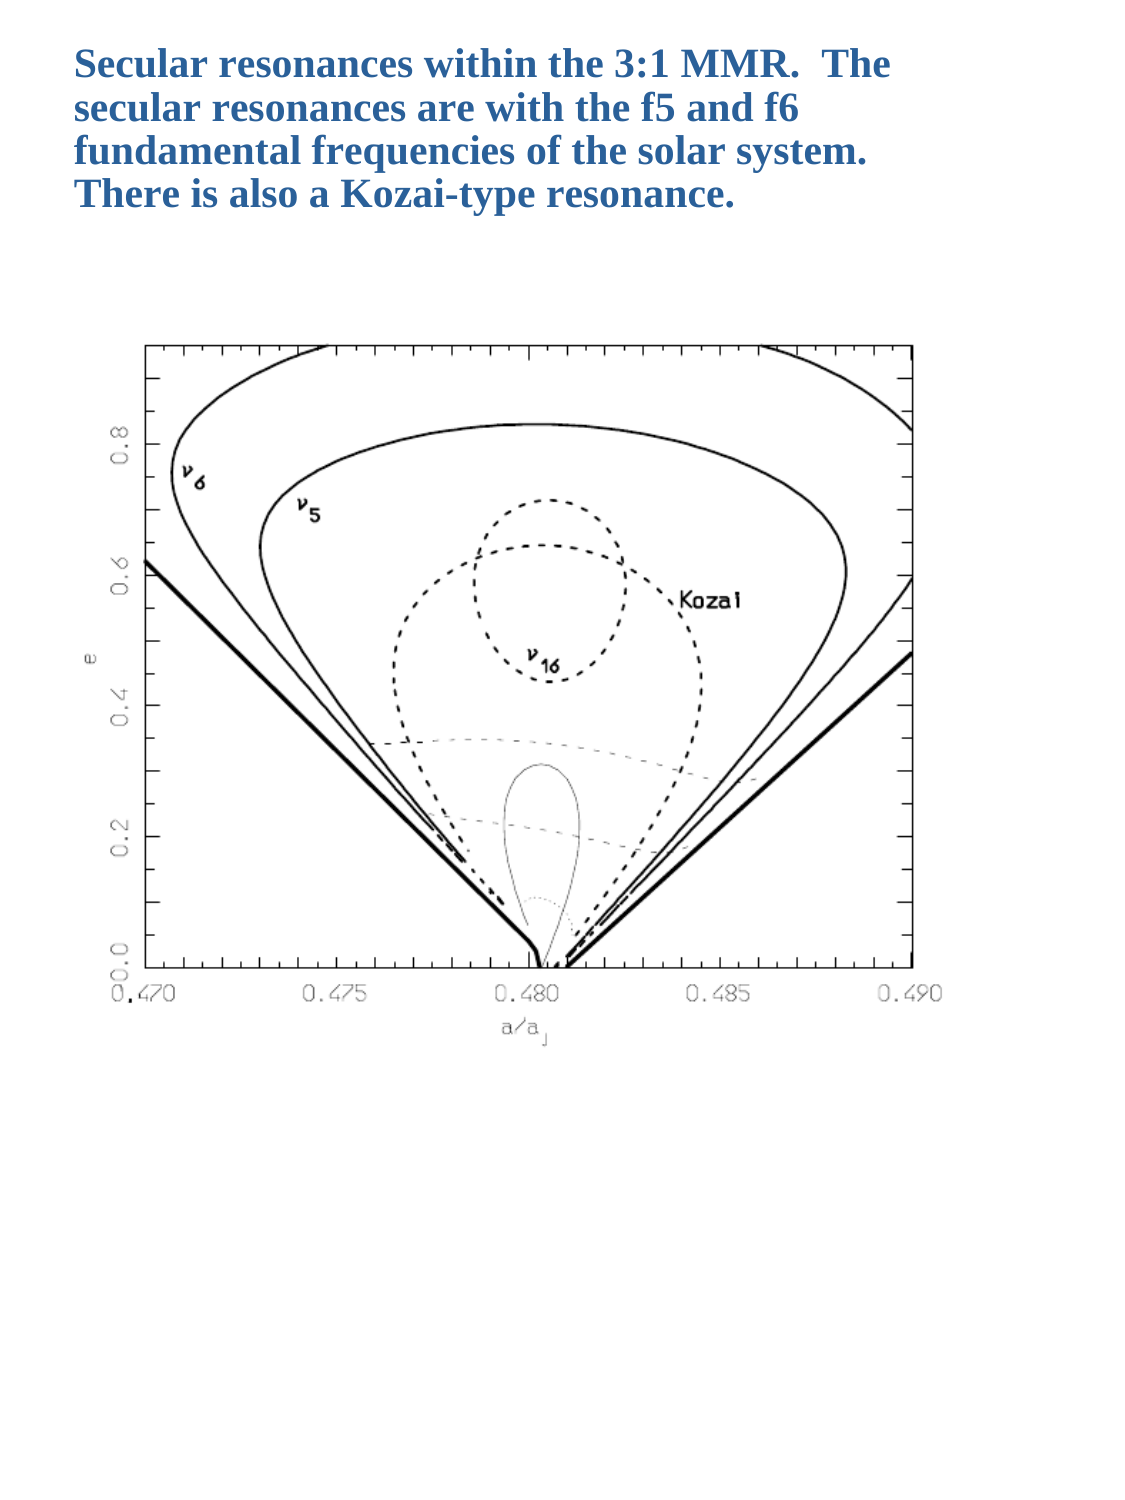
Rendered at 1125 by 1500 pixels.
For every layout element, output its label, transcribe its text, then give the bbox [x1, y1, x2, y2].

text_box Secular resonances within the 3:1 MMR. The secular resonances are with the f5 and f6 fundamental frequencies of the solar system. There is also a Kozai-type resonance. [59, 35, 945, 225]
picture [0, 318, 1125, 1063]
